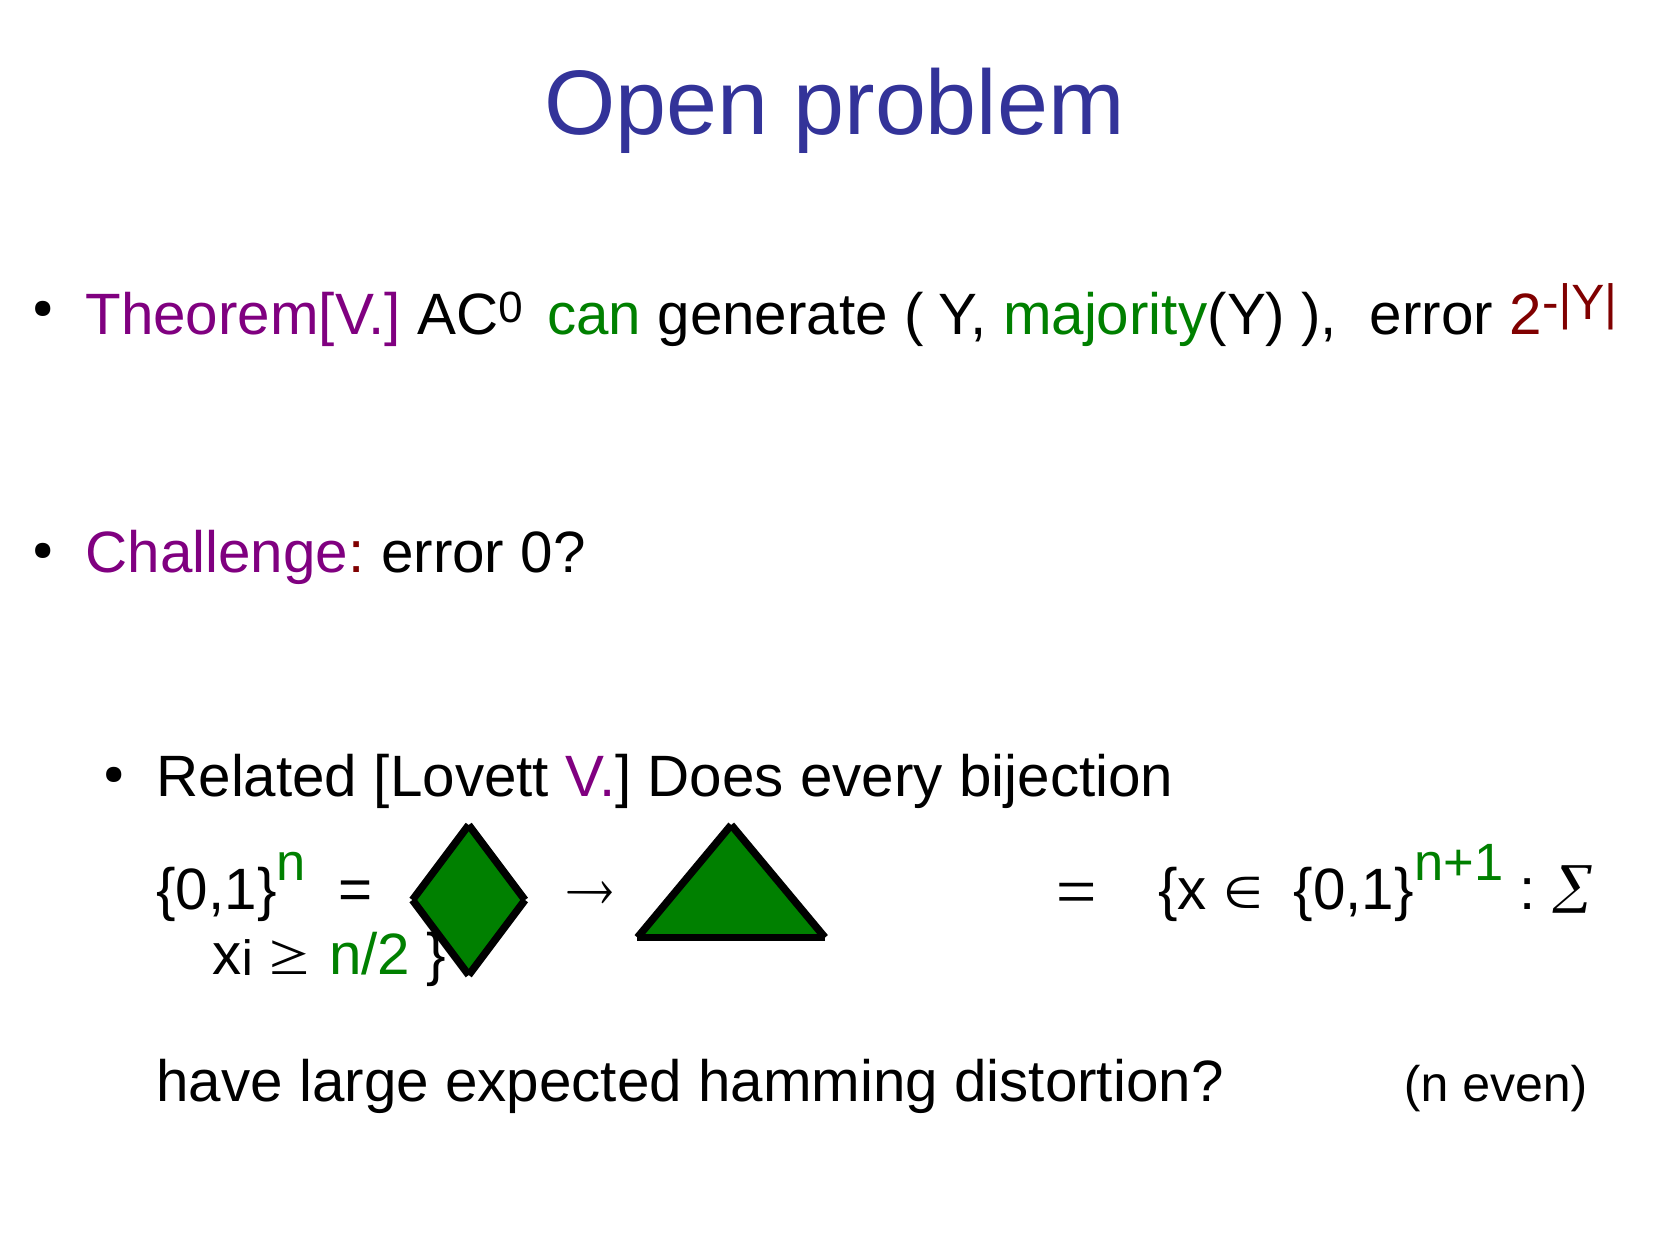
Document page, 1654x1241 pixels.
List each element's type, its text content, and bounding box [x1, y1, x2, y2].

text_box [412, 825, 526, 976]
list Theorem[V.] AC0 can generate ( Y, majority(Y) ), error 2-|Y| Challenge: error 0? Related [Lovett V.] Does every bijection {0,1}n =  = {x  {0,1}n+1 :  xi  n/2 } have large expected hamming distortion? (n even) [0, 187, 1654, 1203]
title Open problem [131, 18, 1538, 188]
text_box [637, 824, 826, 938]
